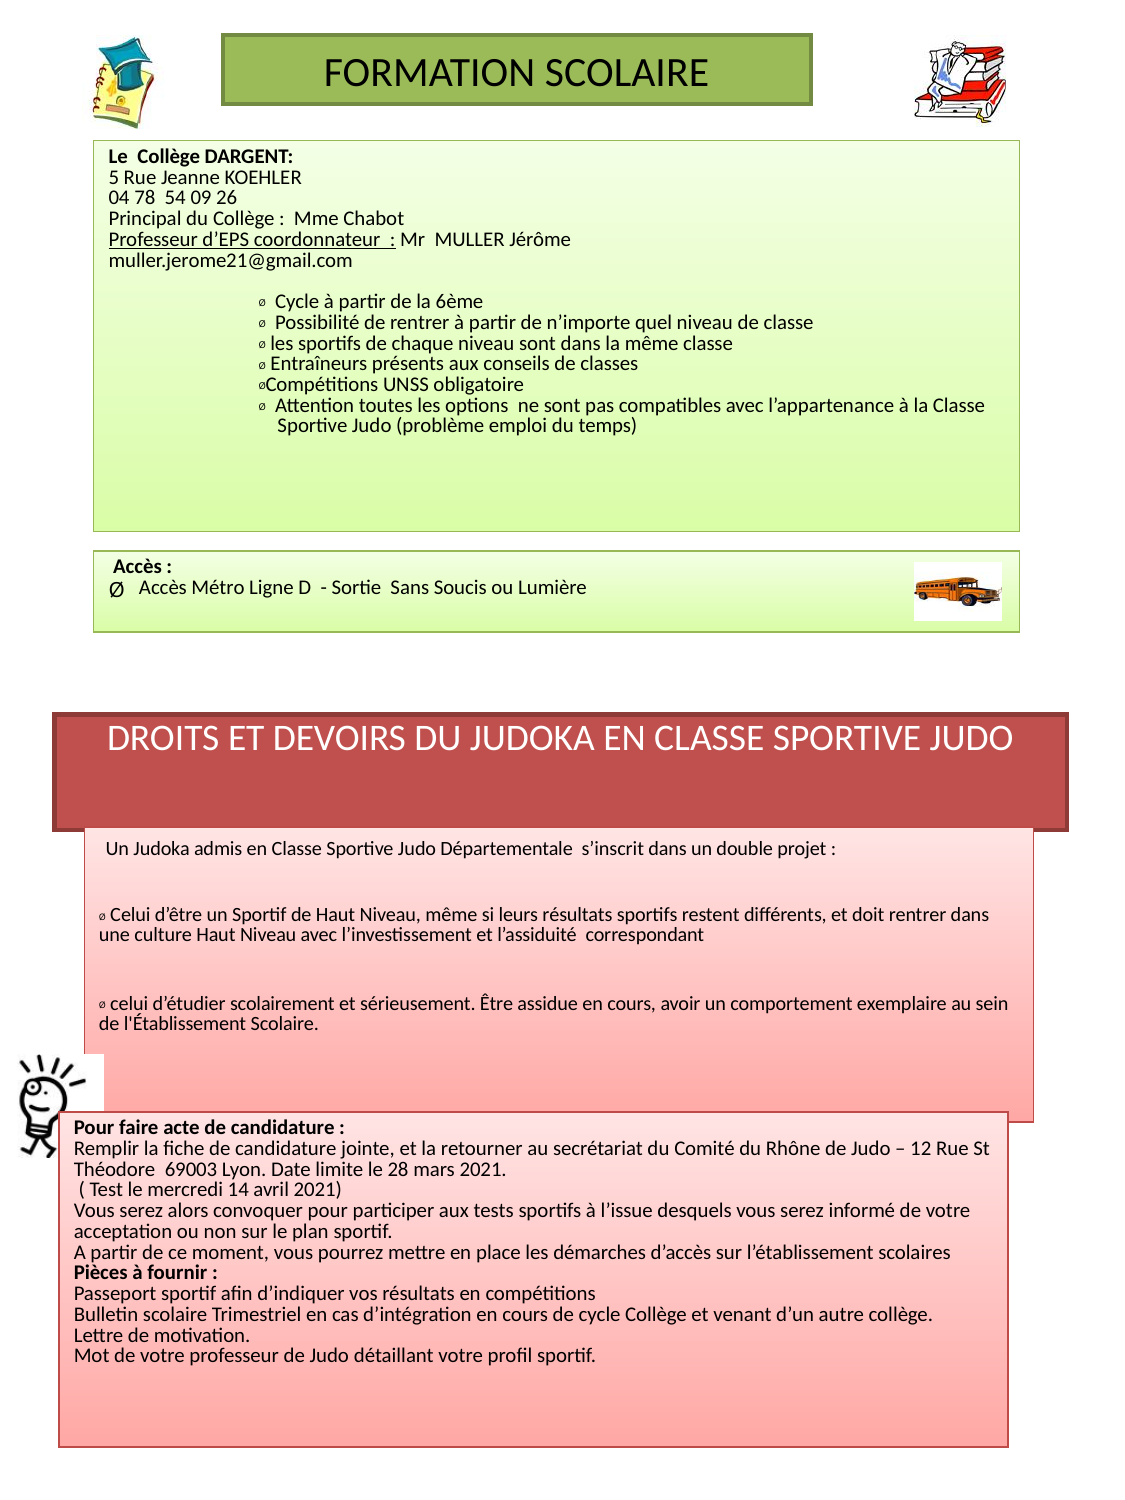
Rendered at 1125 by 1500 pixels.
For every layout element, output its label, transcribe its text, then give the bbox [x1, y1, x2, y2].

picture [82, 35, 164, 129]
picture [0, 1054, 104, 1158]
title FORMATION SCOLAIRE [222, 35, 811, 104]
text_box Accès : Accès Métro Ligne D - Sortie Sans Soucis ou Lumière [93, 550, 1020, 632]
picture [914, 562, 1002, 622]
text_box Pour faire acte de candidature : Remplir la fiche de candidature jointe, et la retourner au secrétariat du Comité du Rhône de Judo – 12 Rue St Théodore 69003 Lyon. Date limite le 28 mars 2021. ( Test le mercredi 14 avril 2021) Vous serez alors convoquer pour participer aux tests sportifs à l’issue desquels vous serez informé de votre acceptation ou non sur le plan sportif. A partir de ce moment, vous pourrez mettre en place les démarches d’accès sur l’établissement scolaires Pièces à fournir : Passeport sportif afin d’indiquer vos résultats en compétitions Bulletin scolaire Trimestriel en cas d’intégration en cours de cycle Collège et venant d’un autre collège. Lettre de motivation. Mot de votre professeur de Judo détaillant votre profil sportif. [58, 1111, 1009, 1447]
text_box DROITS ET DEVOIRS DU JUDOKA EN CLASSE SPORTIVE JUDO [54, 714, 1068, 831]
picture [914, 35, 1006, 127]
list Un Judoka admis en Classe Sportive Judo Départementale s’inscrit dans un double projet : Celui d’être un Sportif de Haut Niveau, même si leurs résultats sportifs restent différents, et doit rentrer dans une culture Haut Niveau avec l’investissement et l’assiduité correspondant celui d’étudier scolairement et sérieusement. Être assidue en cours, avoir un comportement exemplaire au sein de l'Établissement Scolaire. [84, 826, 1034, 1123]
text_box Le Collège DARGENT: 5 Rue Jeanne KOEHLER 04 78 54 09 26 Principal du Collège : Mme Chabot Professeur d’EPS coordonnateur : Mr MULLER Jérôme muller.jerome21@gmail.com Cycle à partir de la 6ème Possibilité de rentrer à partir de n’importe quel niveau de classe les sportifs de chaque niveau sont dans la même classe Entraîneurs présents aux conseils de classes Compétitions UNSS obligatoire Attention toutes les options ne sont pas compatibles avec l’appartenance à la Classe Sportive Judo (problème emploi du temps) [93, 140, 1020, 532]
